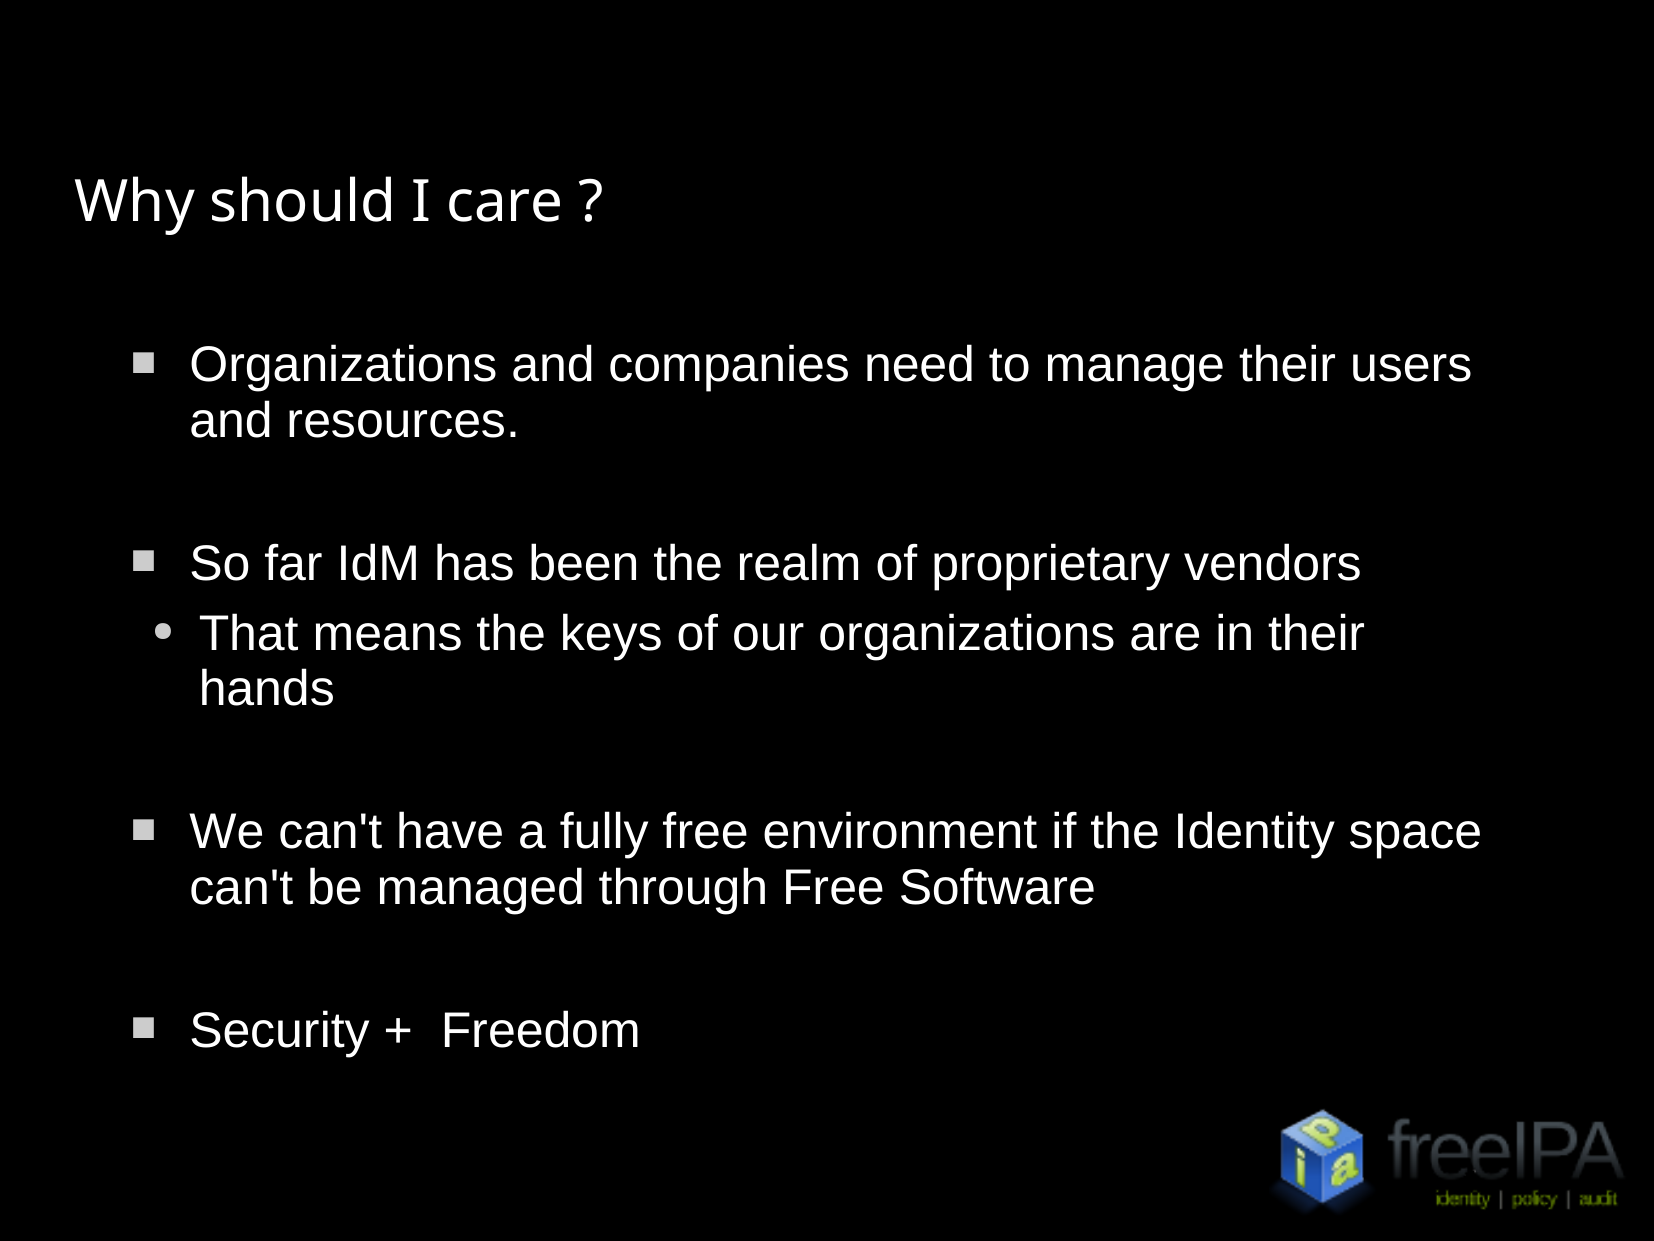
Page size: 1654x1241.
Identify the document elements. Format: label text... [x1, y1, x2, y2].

picture [1269, 1105, 1634, 1220]
title Why should I care ? [74, 140, 1506, 259]
list Organizations and companies need to manage their users and resources. So far IdM has been the realm of proprietary vendors That means the keys of our organizations are in their hands We can't have a fully free environment if the Identity space can't be managed through Free Software Security + Freedom [77, 264, 1500, 1174]
